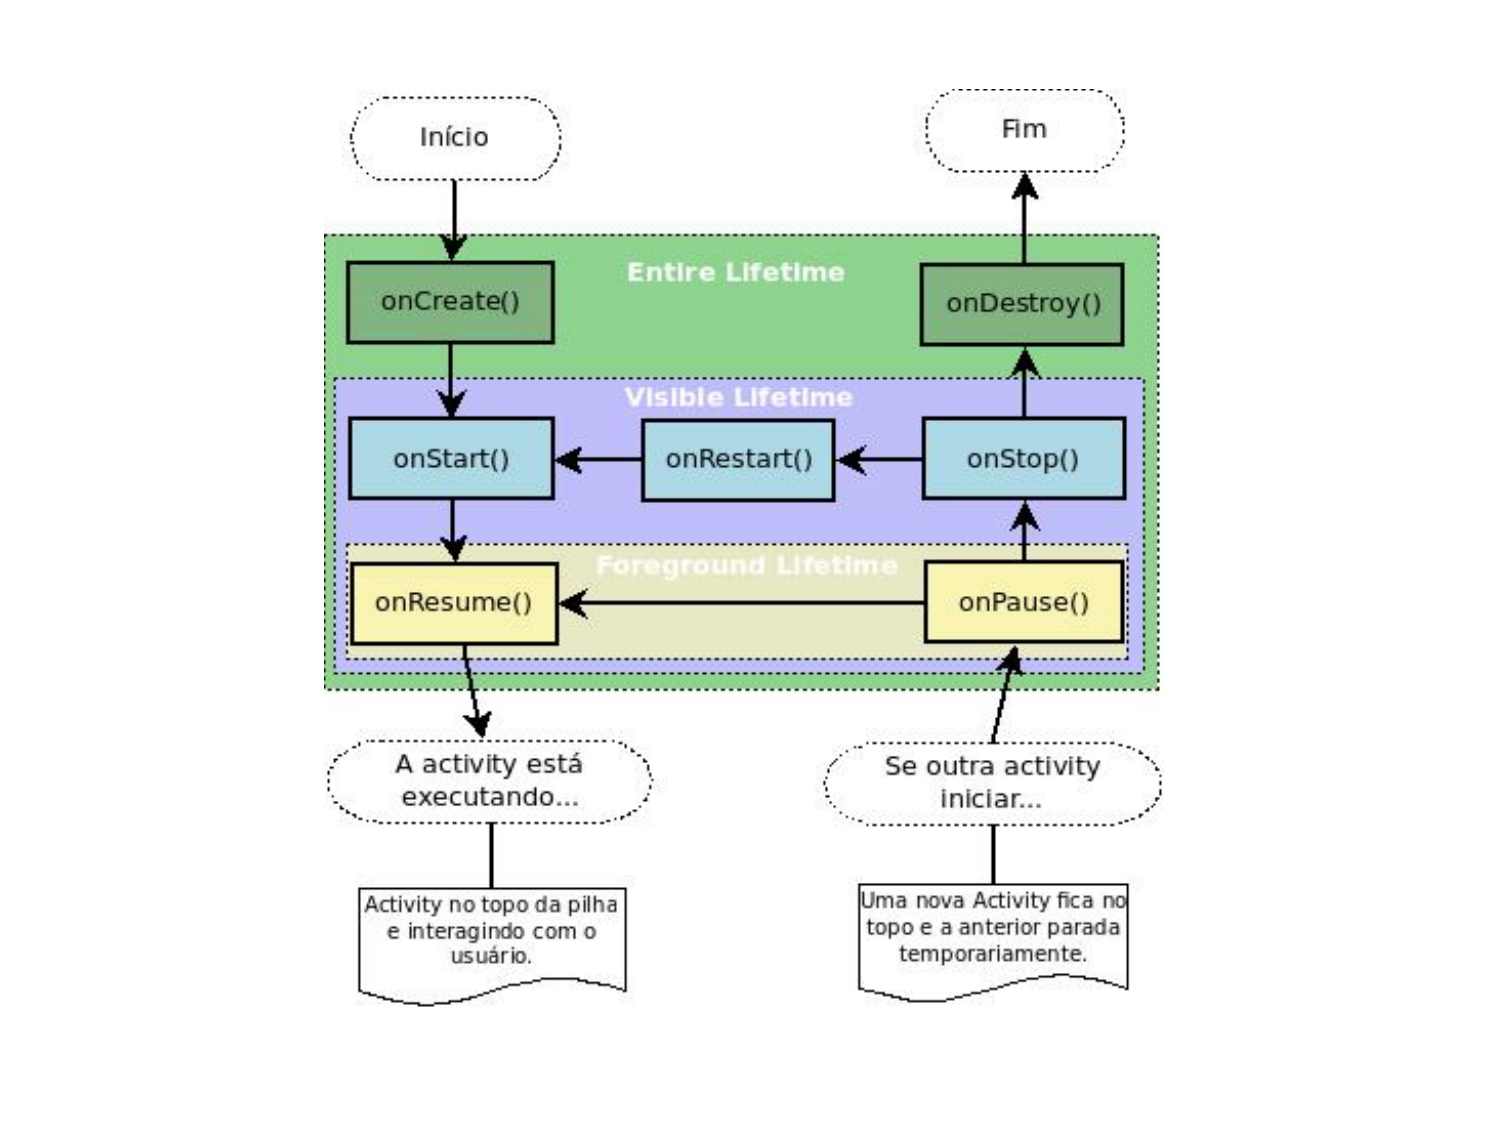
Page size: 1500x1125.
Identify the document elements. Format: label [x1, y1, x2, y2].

picture [324, 89, 1164, 1011]
